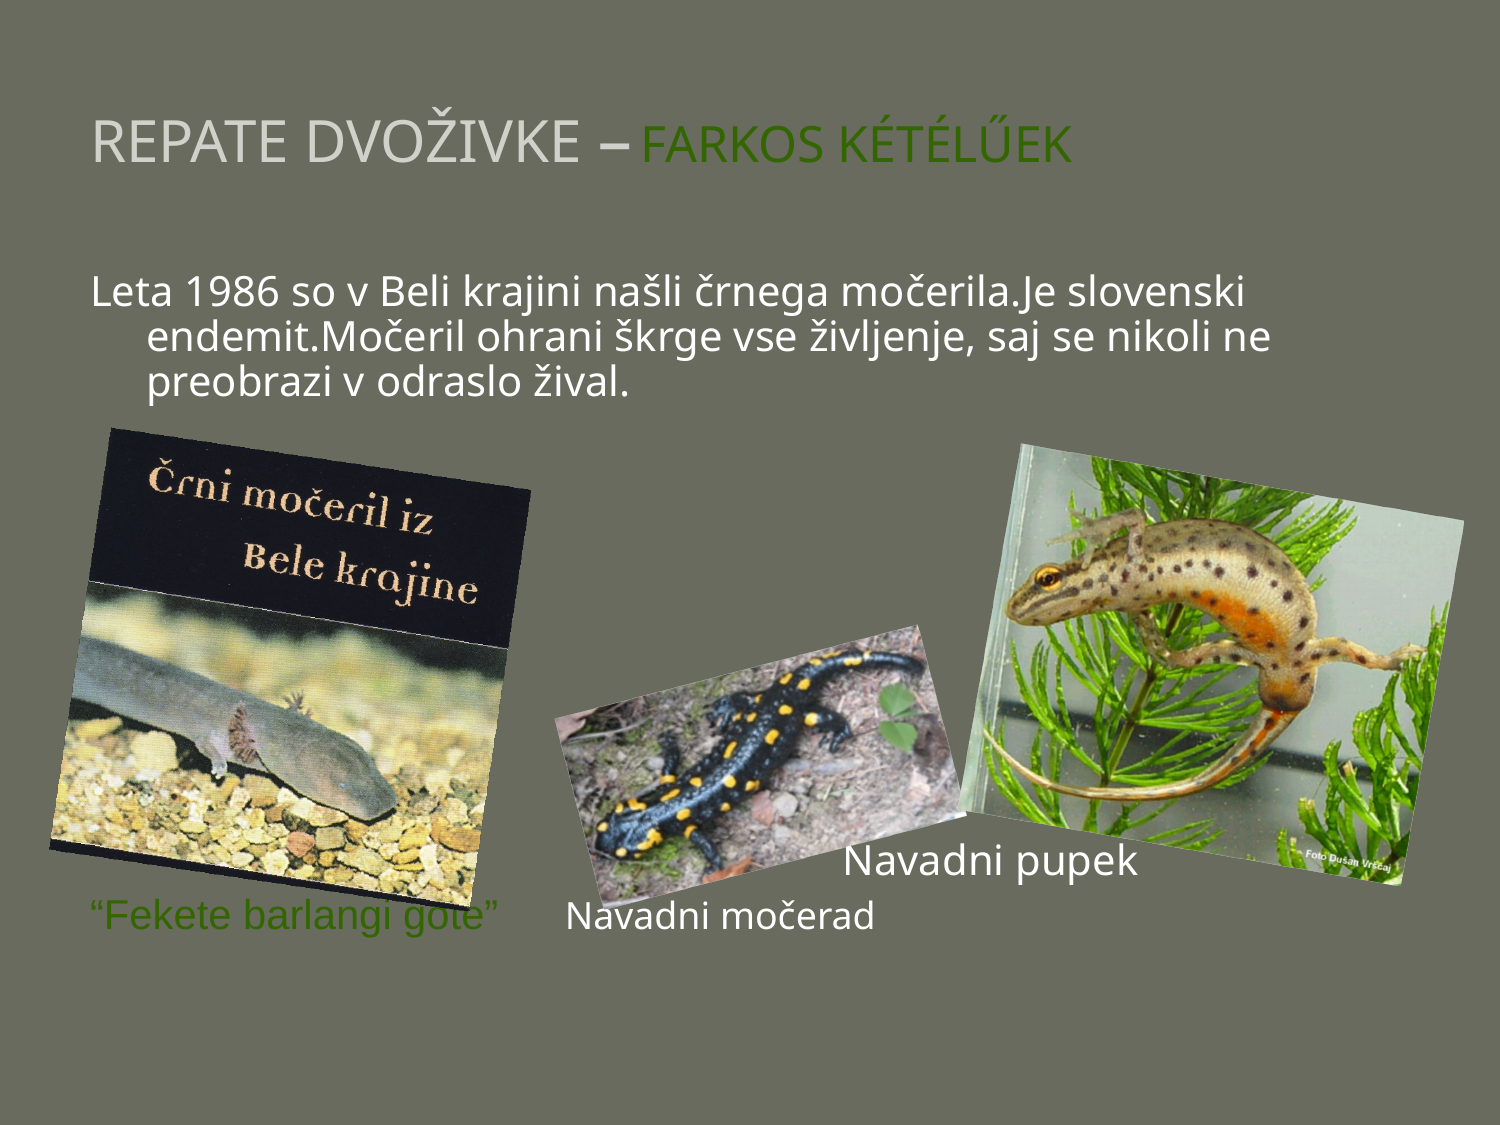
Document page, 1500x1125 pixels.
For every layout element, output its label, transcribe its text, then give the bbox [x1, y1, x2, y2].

picture [48, 427, 531, 911]
title REPATE DVOŽIVKE – FARKOS KÉTÉLŰEK [75, 45, 1425, 233]
list Leta 1986 so v Beli krajini našli črnega močerila.Je slovenski endemit.Močeril ohrani škrge vse življenje, saj se nikoli ne preobrazi v odraslo žival. Navadni pupek “Fekete barlangi gőte” Navadni močerad [75, 262, 1425, 1005]
picture [554, 443, 1464, 910]
